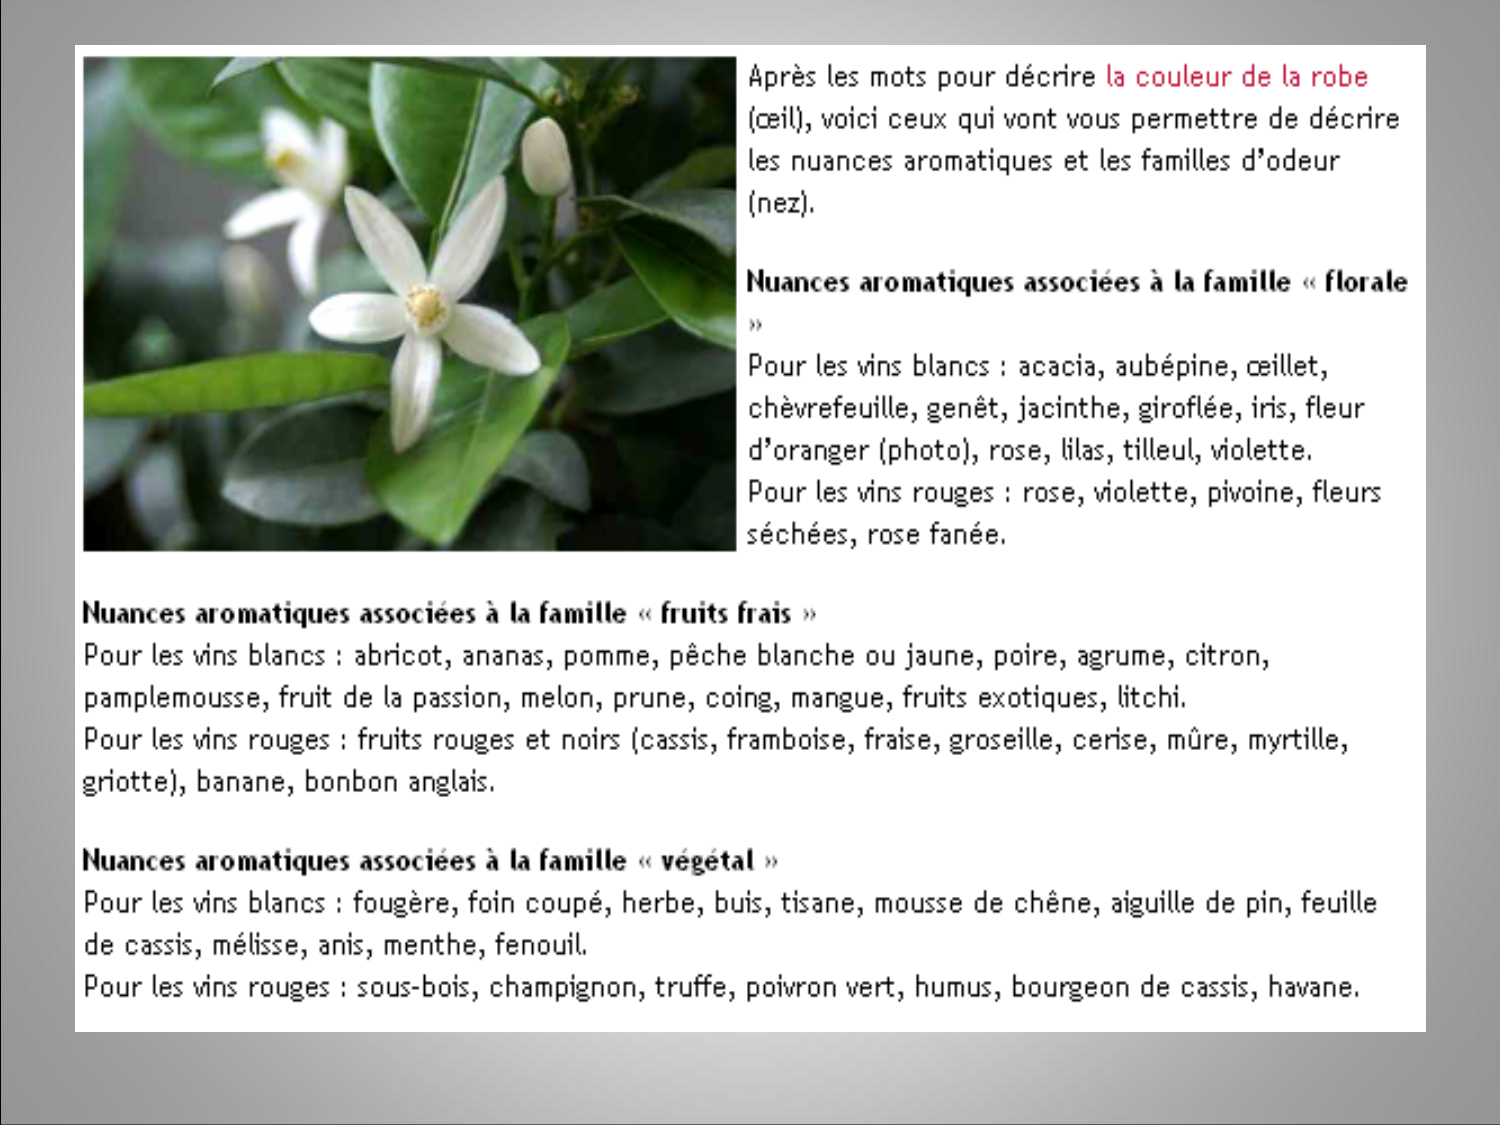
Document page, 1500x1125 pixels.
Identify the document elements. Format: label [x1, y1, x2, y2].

picture [0, 0, 1500, 1125]
text_box [75, 45, 1426, 1032]
